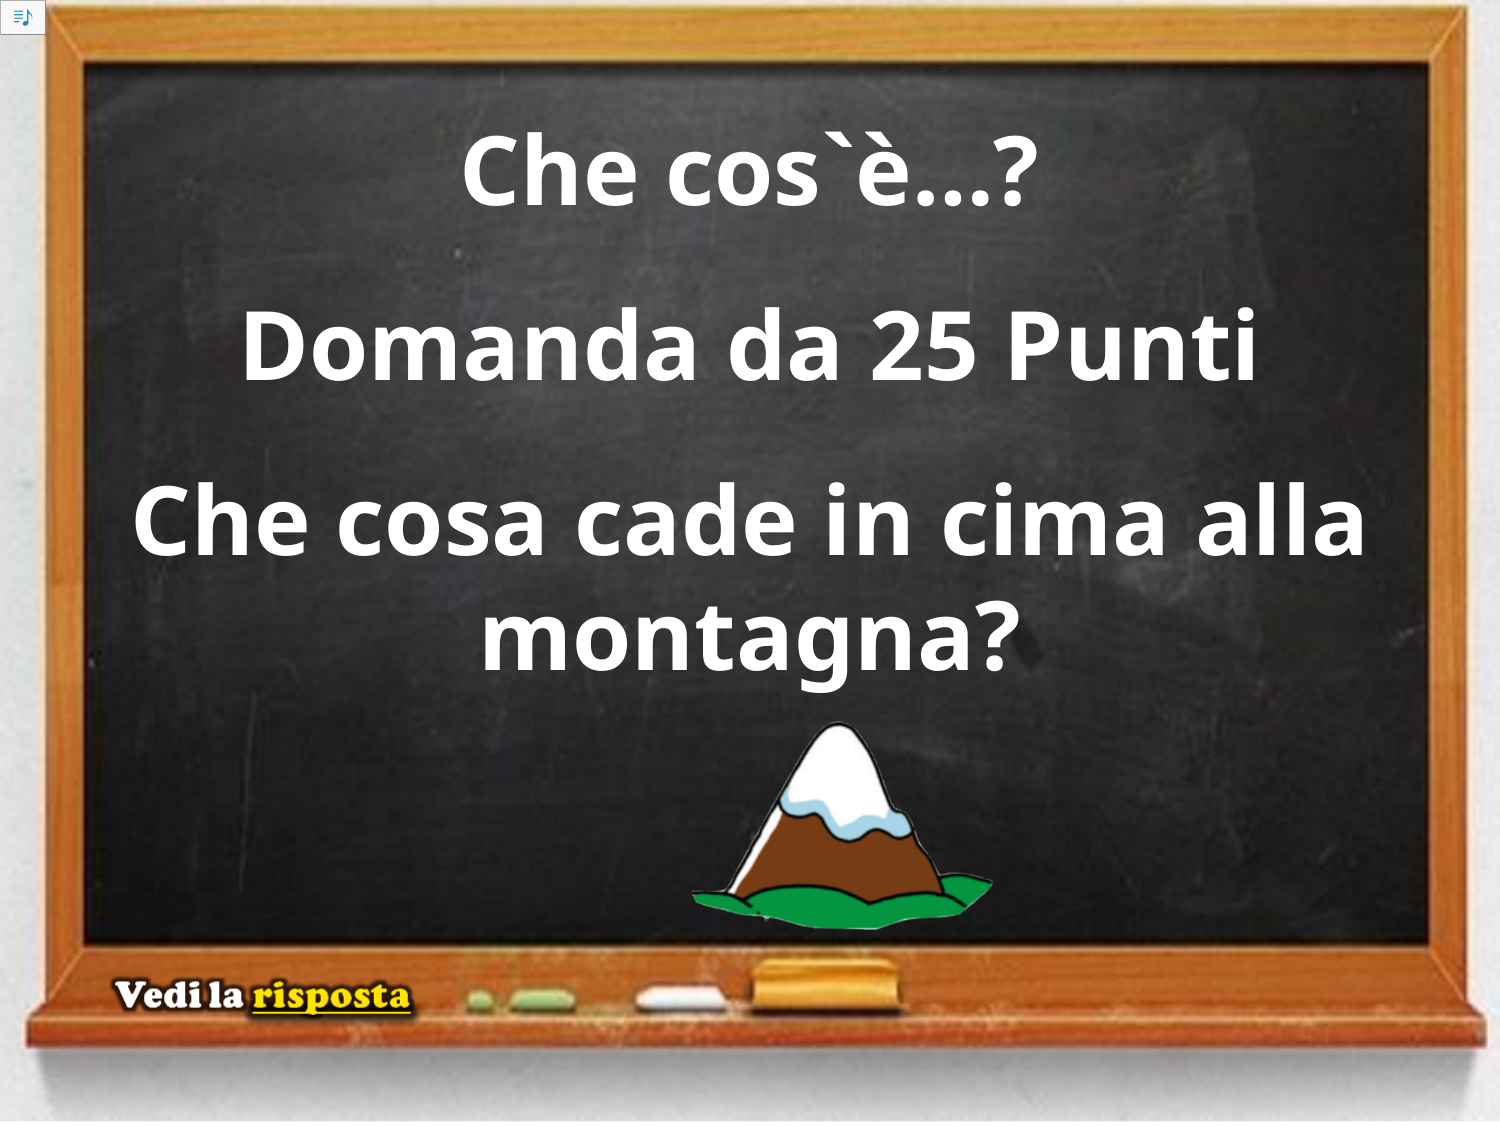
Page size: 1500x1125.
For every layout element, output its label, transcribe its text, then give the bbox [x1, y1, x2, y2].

text_box [0, 0, 47, 36]
text_box Che cos`è…? Domanda da 25 Punti Che cosa cade in cima alla montagna? [87, 102, 1413, 873]
picture [0, 0, 1500, 1125]
